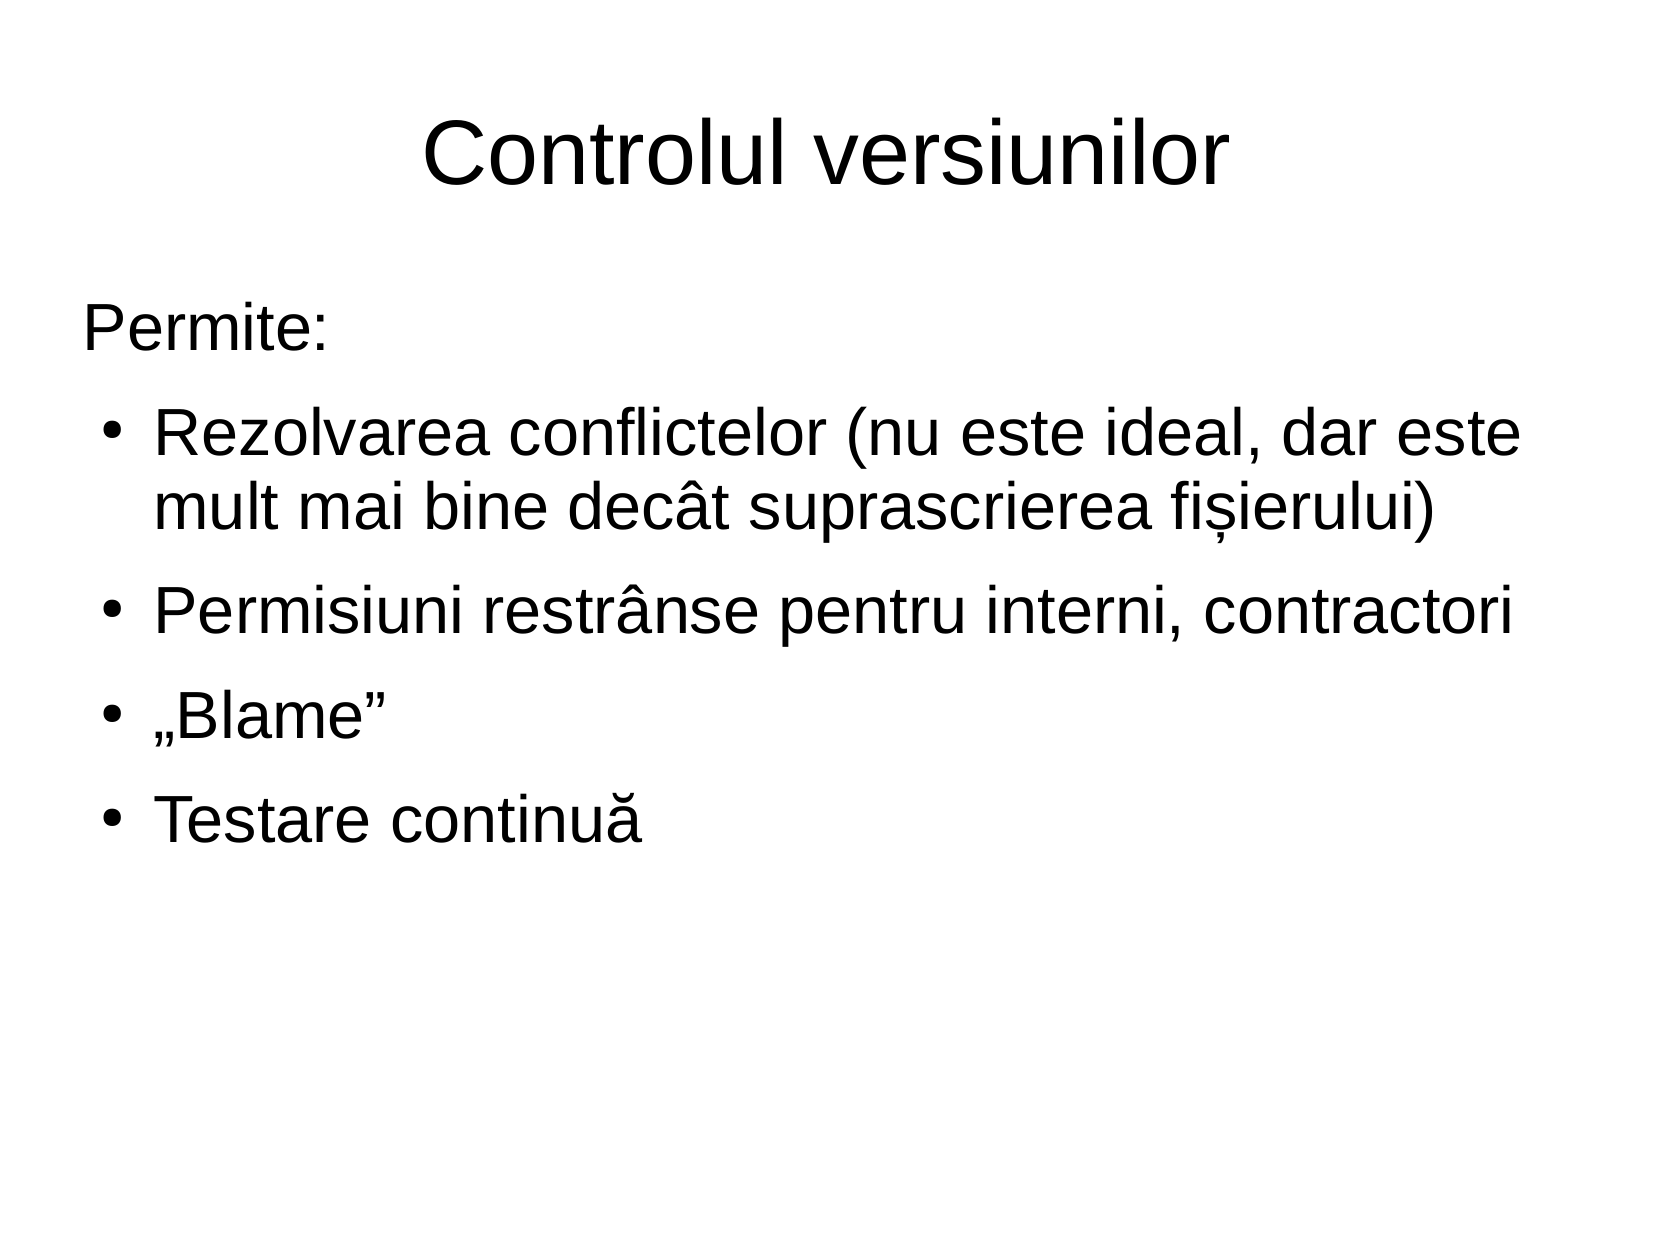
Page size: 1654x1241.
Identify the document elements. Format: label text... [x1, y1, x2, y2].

title Controlul versiunilor [82, 56, 1571, 250]
list Permite: Rezolvarea conflictelor (nu este ideal, dar este mult mai bine decât suprascrierea fișierului) Permisiuni restrânse pentru interni, contractori „Blame” Testare continuă [82, 290, 1571, 1109]
